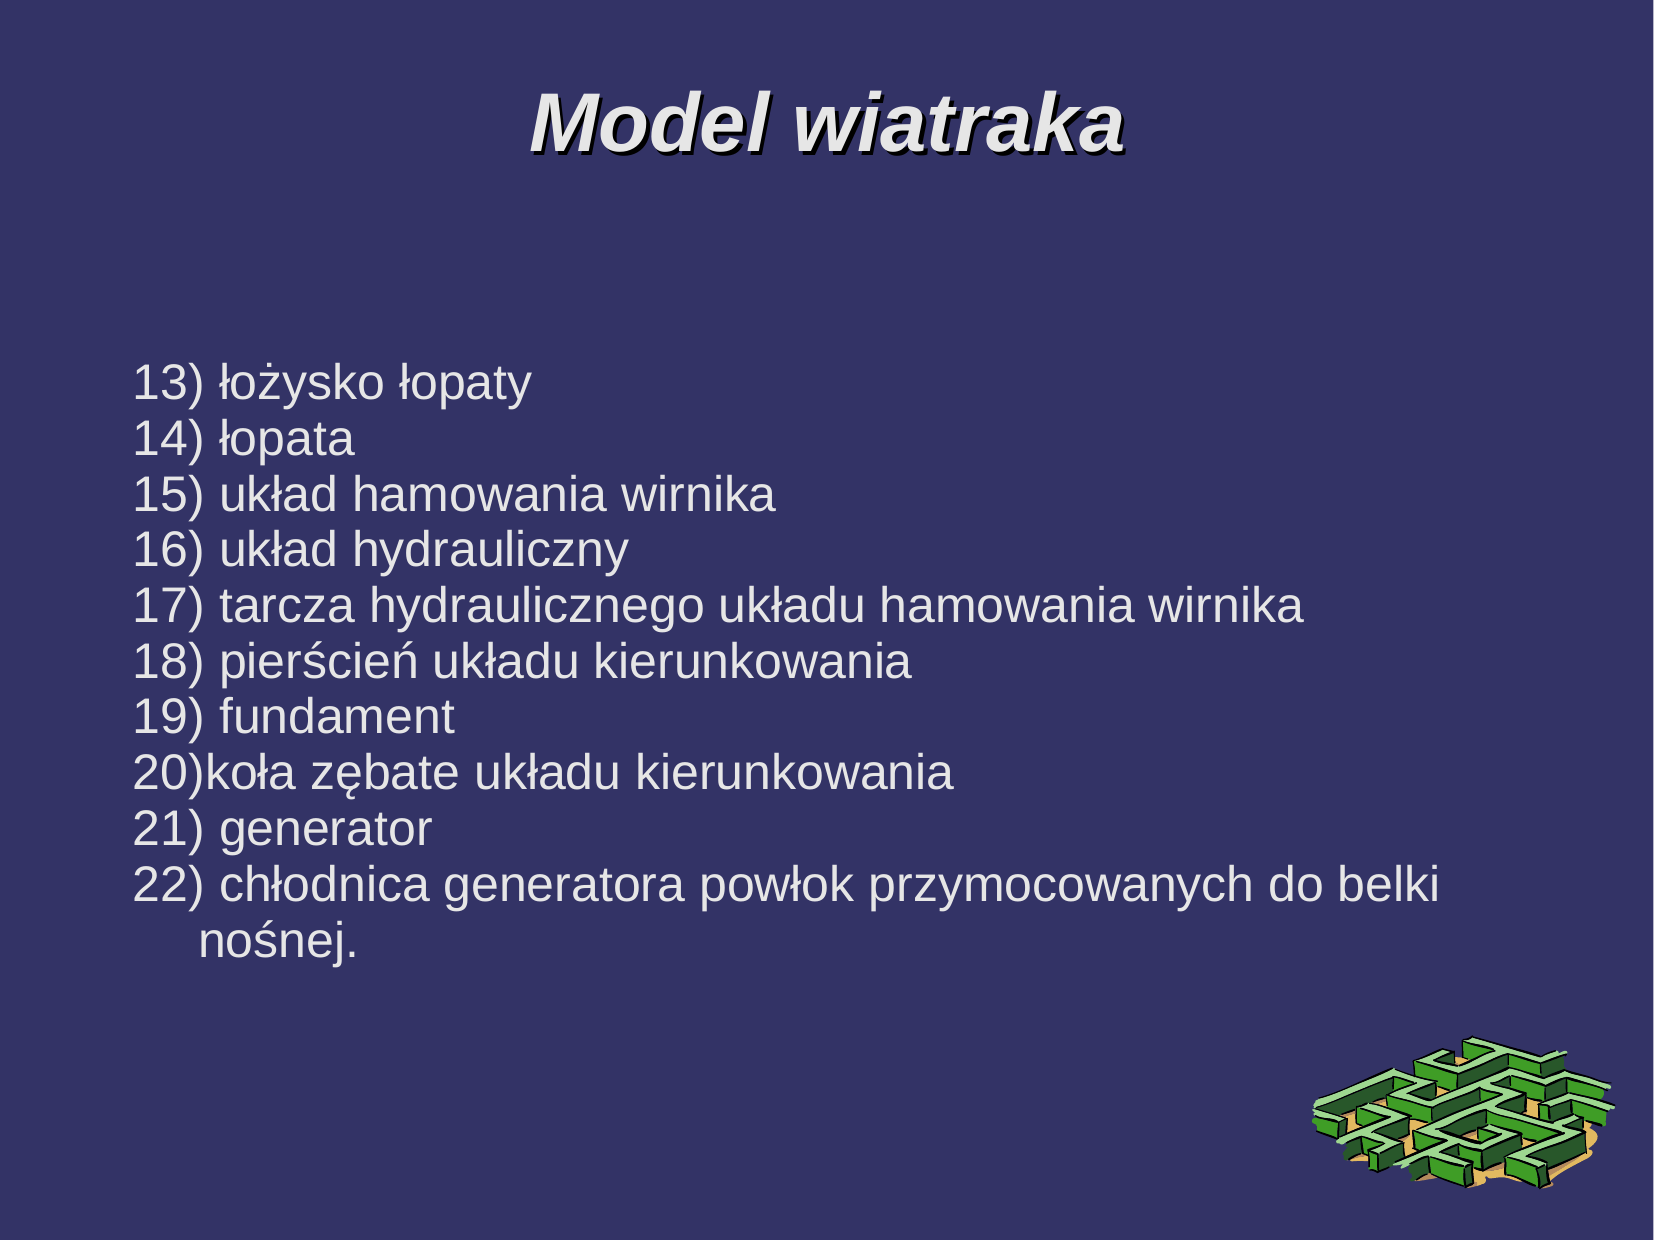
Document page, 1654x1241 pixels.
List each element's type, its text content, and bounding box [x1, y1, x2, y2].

list 13) łożysko łopaty 14) łopata 15) układ hamowania wirnika 16) układ hydrauliczny 17) tarcza hydraulicznego układu hamowania wirnika 18) pierścień układu kierunkowania 19) fundament 20)koła zębate układu kierunkowania 21) generator 22) chłodnica generatora powłok przymocowanych do belki nośnej. [95, 354, 1477, 1136]
title Model wiatraka [121, 19, 1534, 227]
